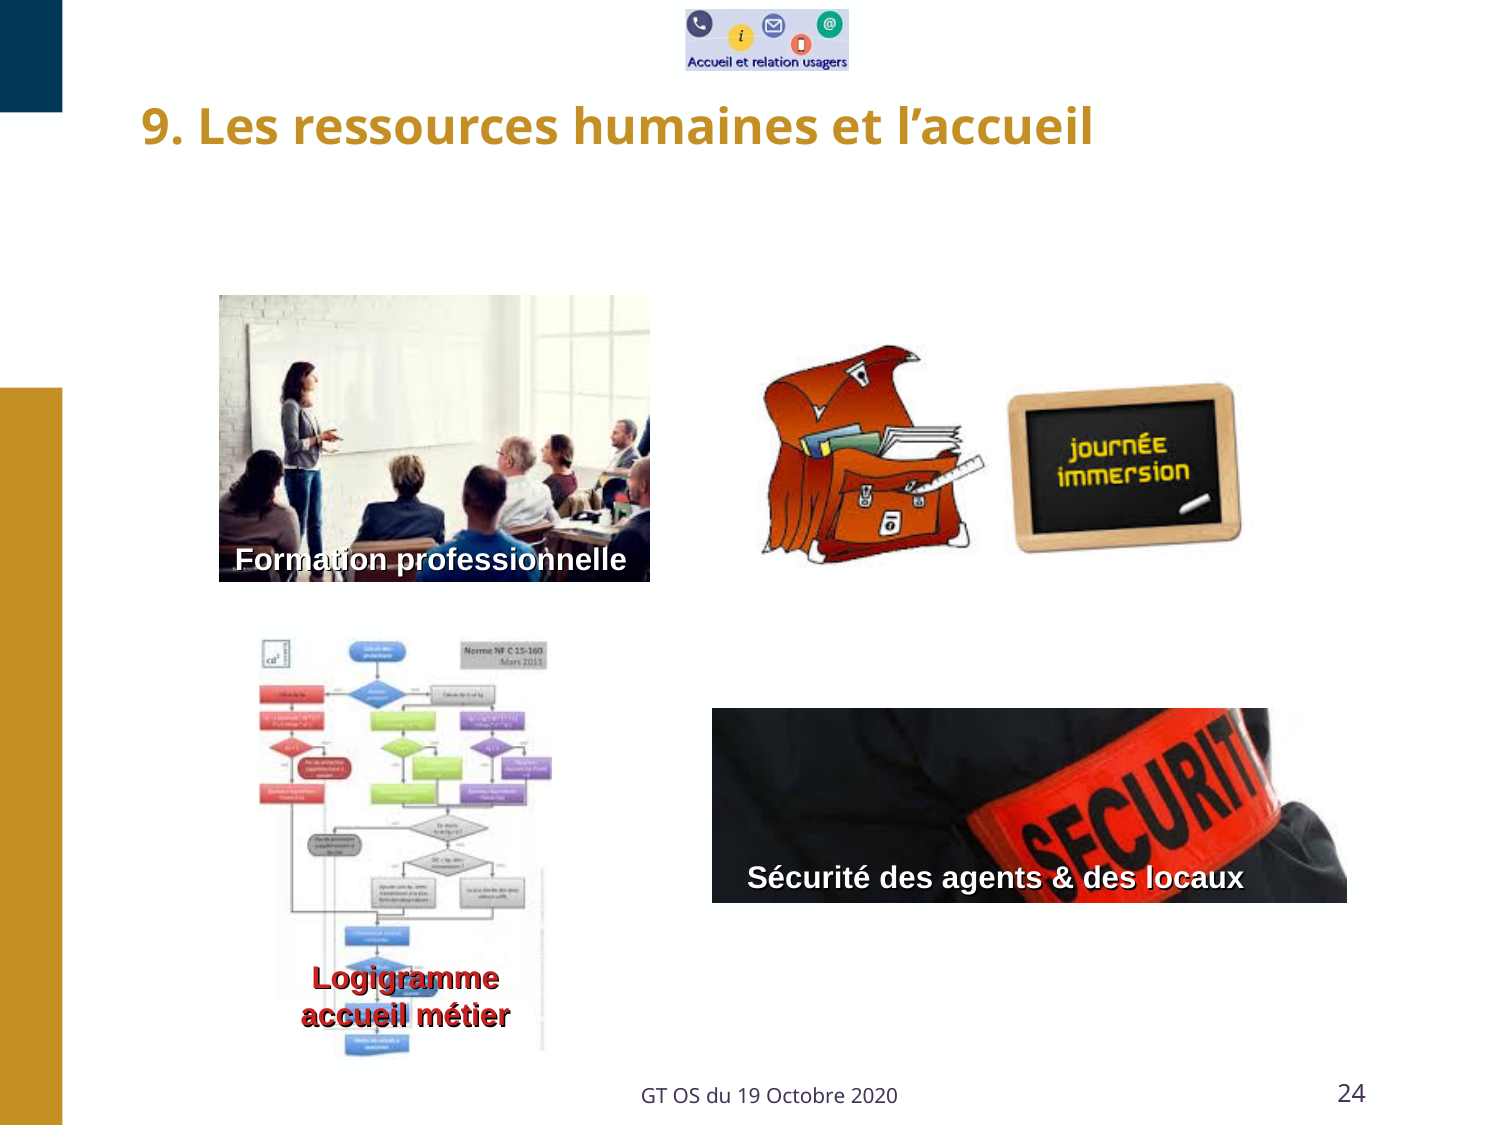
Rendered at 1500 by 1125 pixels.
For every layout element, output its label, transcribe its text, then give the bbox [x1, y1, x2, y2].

title 9. Les ressources humaines et l’accueil [141, 70, 1428, 186]
picture [219, 295, 650, 531]
picture [259, 637, 552, 1060]
picture [685, 9, 849, 70]
text_box Logigramme accueil métier [259, 949, 551, 1040]
text_box Formation professionnelle [219, 531, 681, 622]
text_box Sécurité des agents & des locaux [732, 850, 1335, 941]
picture [712, 708, 1347, 903]
picture [744, 318, 1258, 581]
